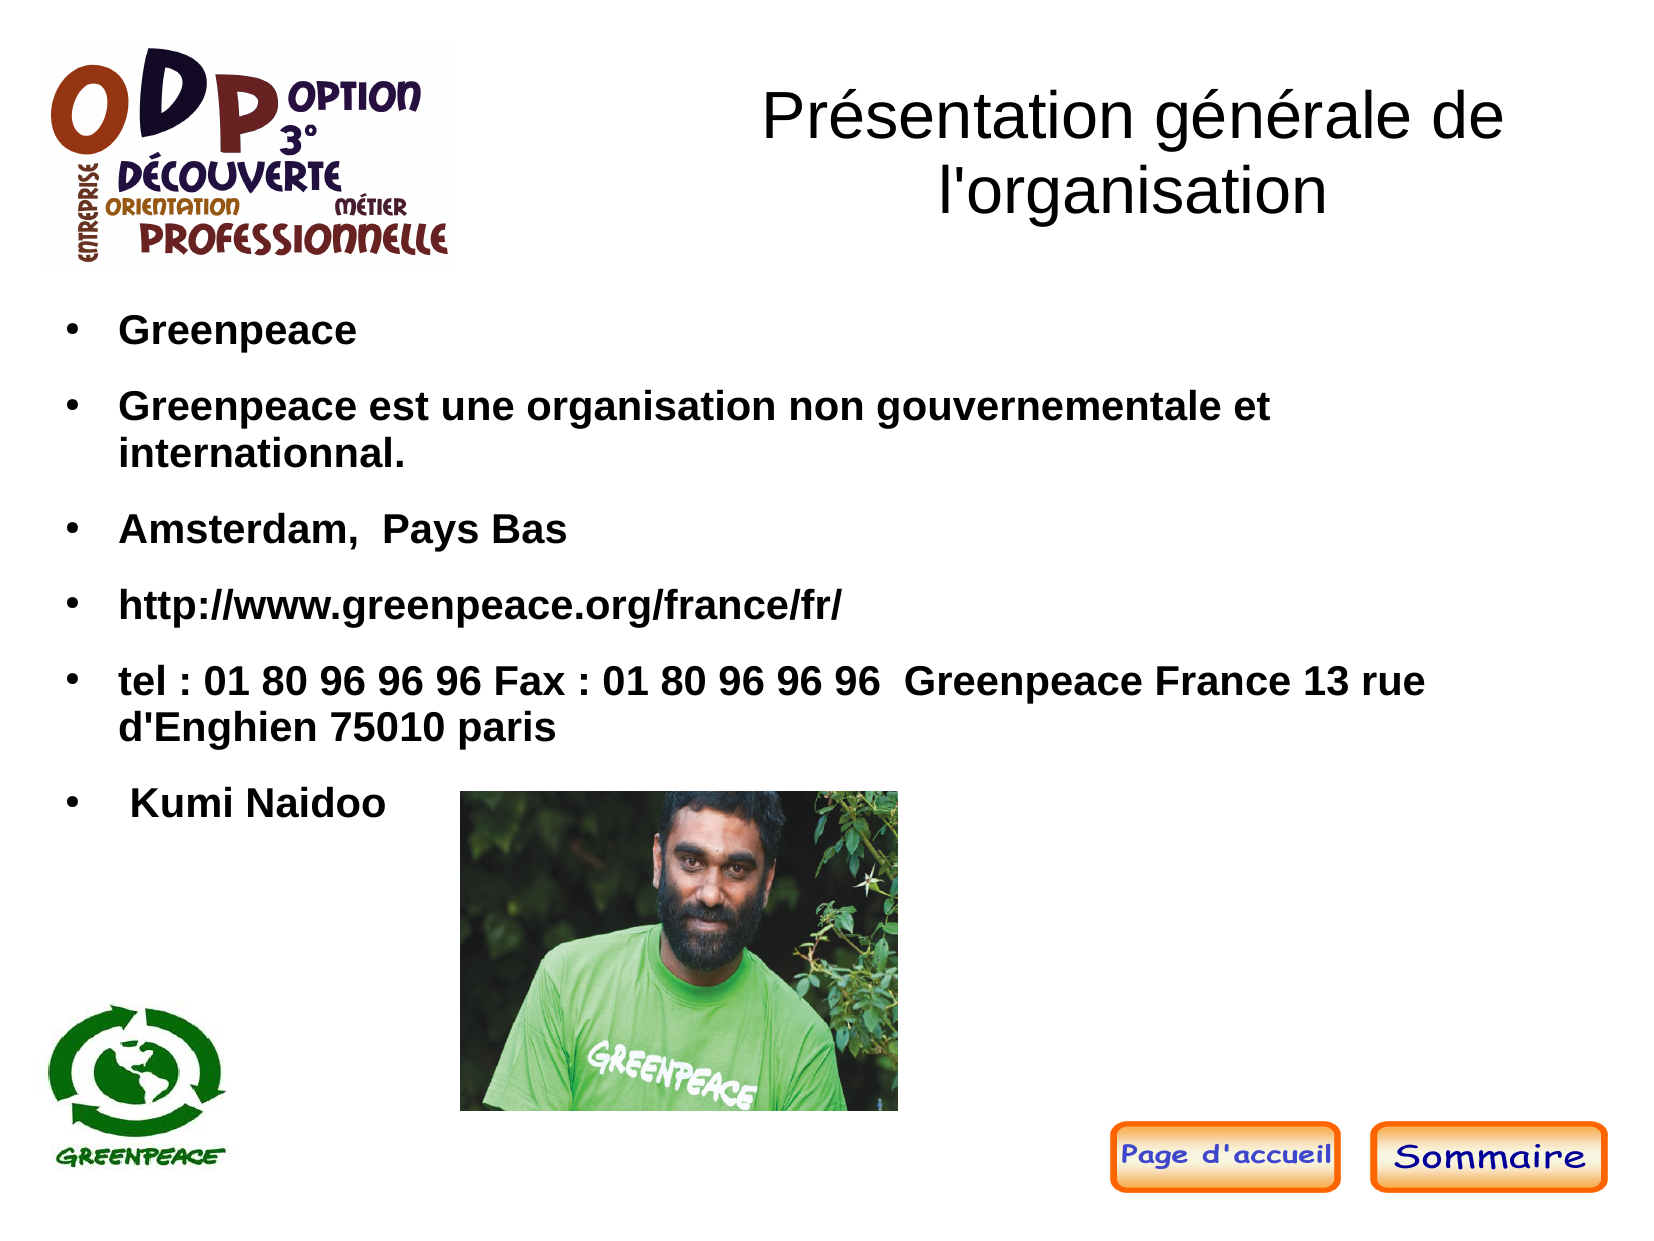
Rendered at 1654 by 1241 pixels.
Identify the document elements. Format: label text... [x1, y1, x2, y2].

picture [460, 791, 898, 1111]
picture [1110, 1170, 1341, 1193]
picture [43, 41, 455, 266]
list Greenpeace Greenpeace est une organisation non gouvernementale et internationnal. Amsterdam, Pays Bas http://www.greenpeace.org/france/fr/ tel : 01 80 96 96 96 Fax : 01 80 96 96 96 Greenpeace France 13 rue d'Enghien 75010 paris Kumi Naidoo [47, 307, 1536, 1170]
picture [1370, 1121, 1608, 1193]
picture [35, 1003, 237, 1217]
title Présentation générale de l'organisation [637, 49, 1630, 257]
